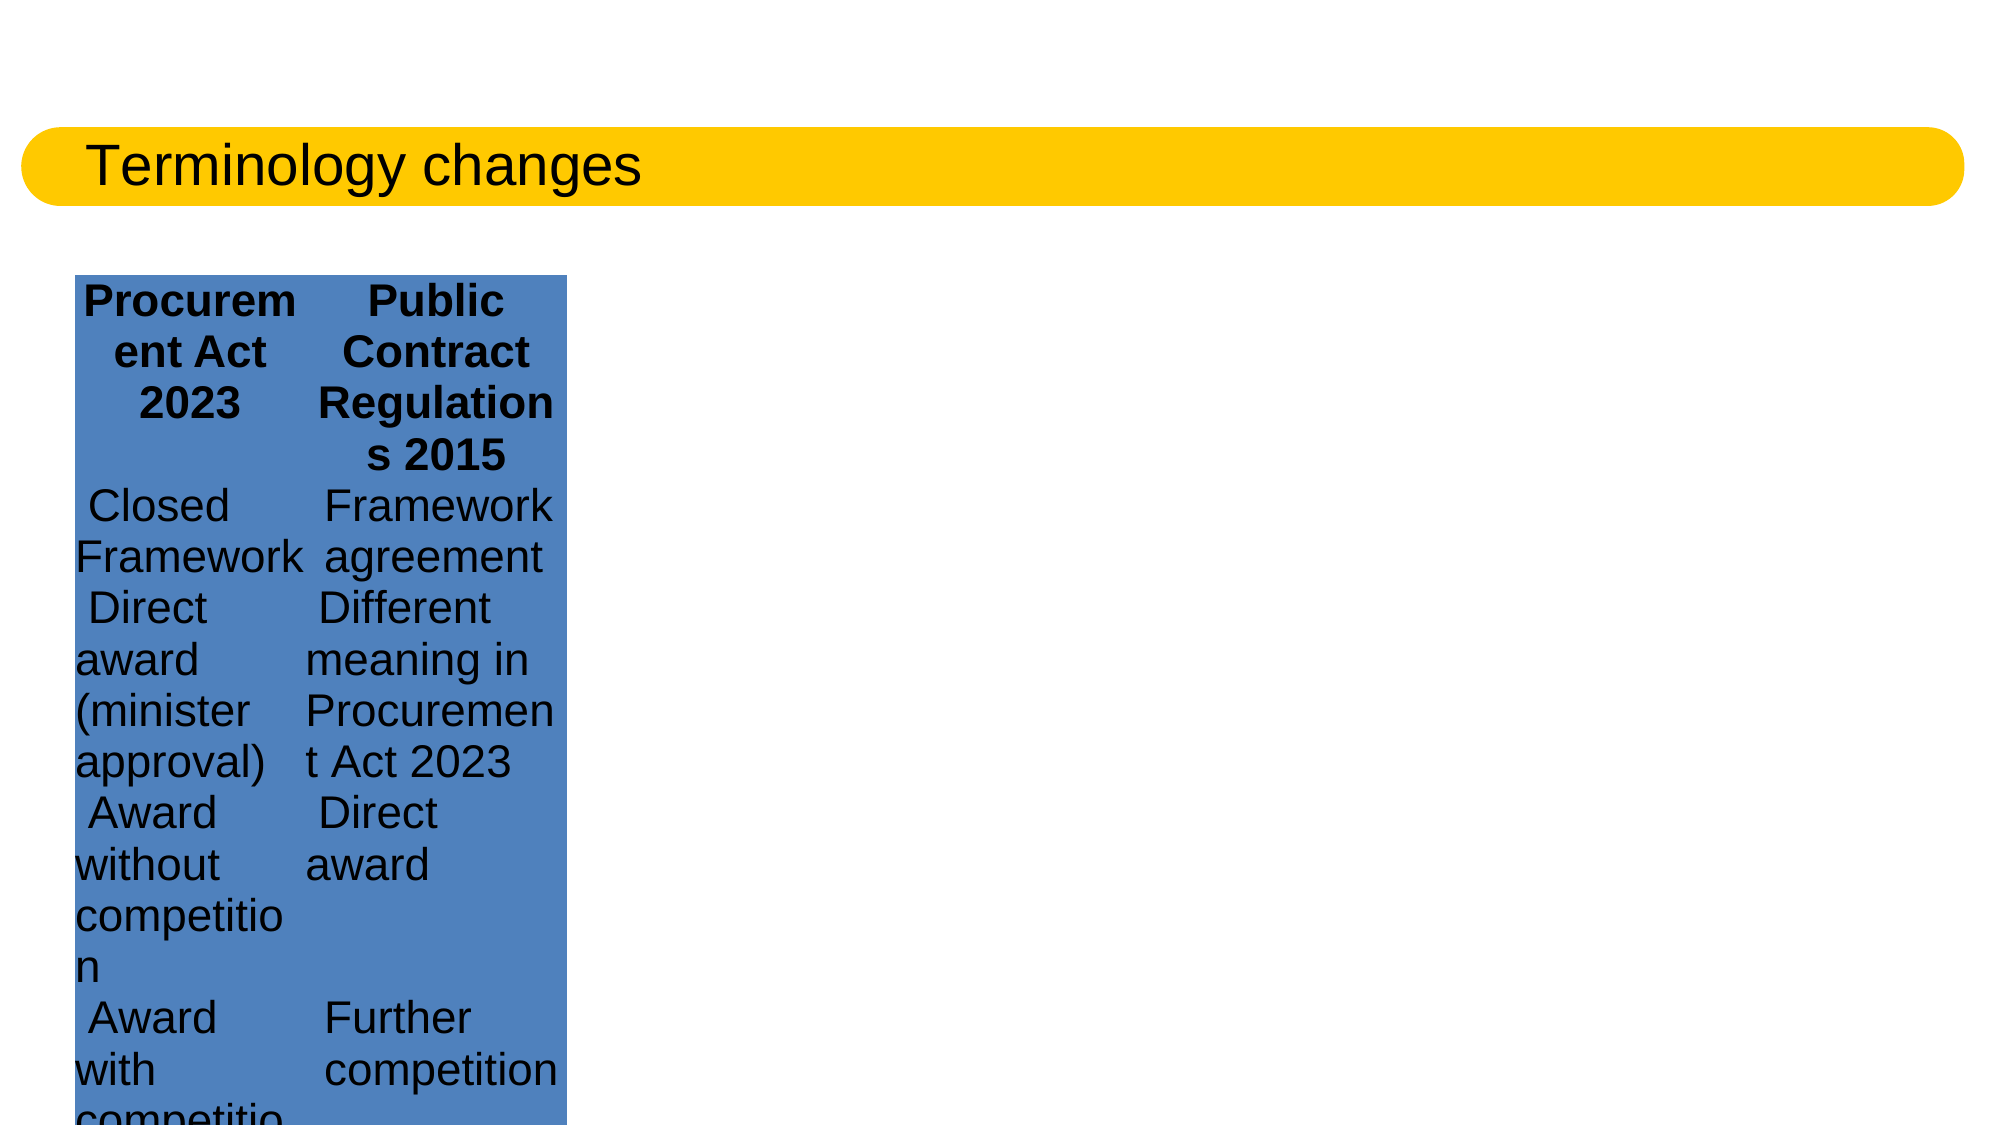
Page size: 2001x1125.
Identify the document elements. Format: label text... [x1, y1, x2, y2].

table_cell Direct award (minister approval) [75, 582, 305, 787]
table_cell Closed Framework [75, 480, 305, 582]
table_header Public Contract Regulations 2015 [305, 275, 567, 480]
table_header Procurement Act 2023 [75, 275, 305, 480]
title Terminology changes [65, 107, 1638, 246]
table_cell Different meaning in Procurement Act 2023 [305, 582, 567, 787]
table_cell Further competition [305, 992, 567, 1125]
table_cell Direct award [305, 787, 567, 992]
table_cell Award with competition [75, 992, 305, 1125]
table_cell Framework agreement [305, 480, 567, 582]
table_cell Award without competition [75, 787, 305, 992]
